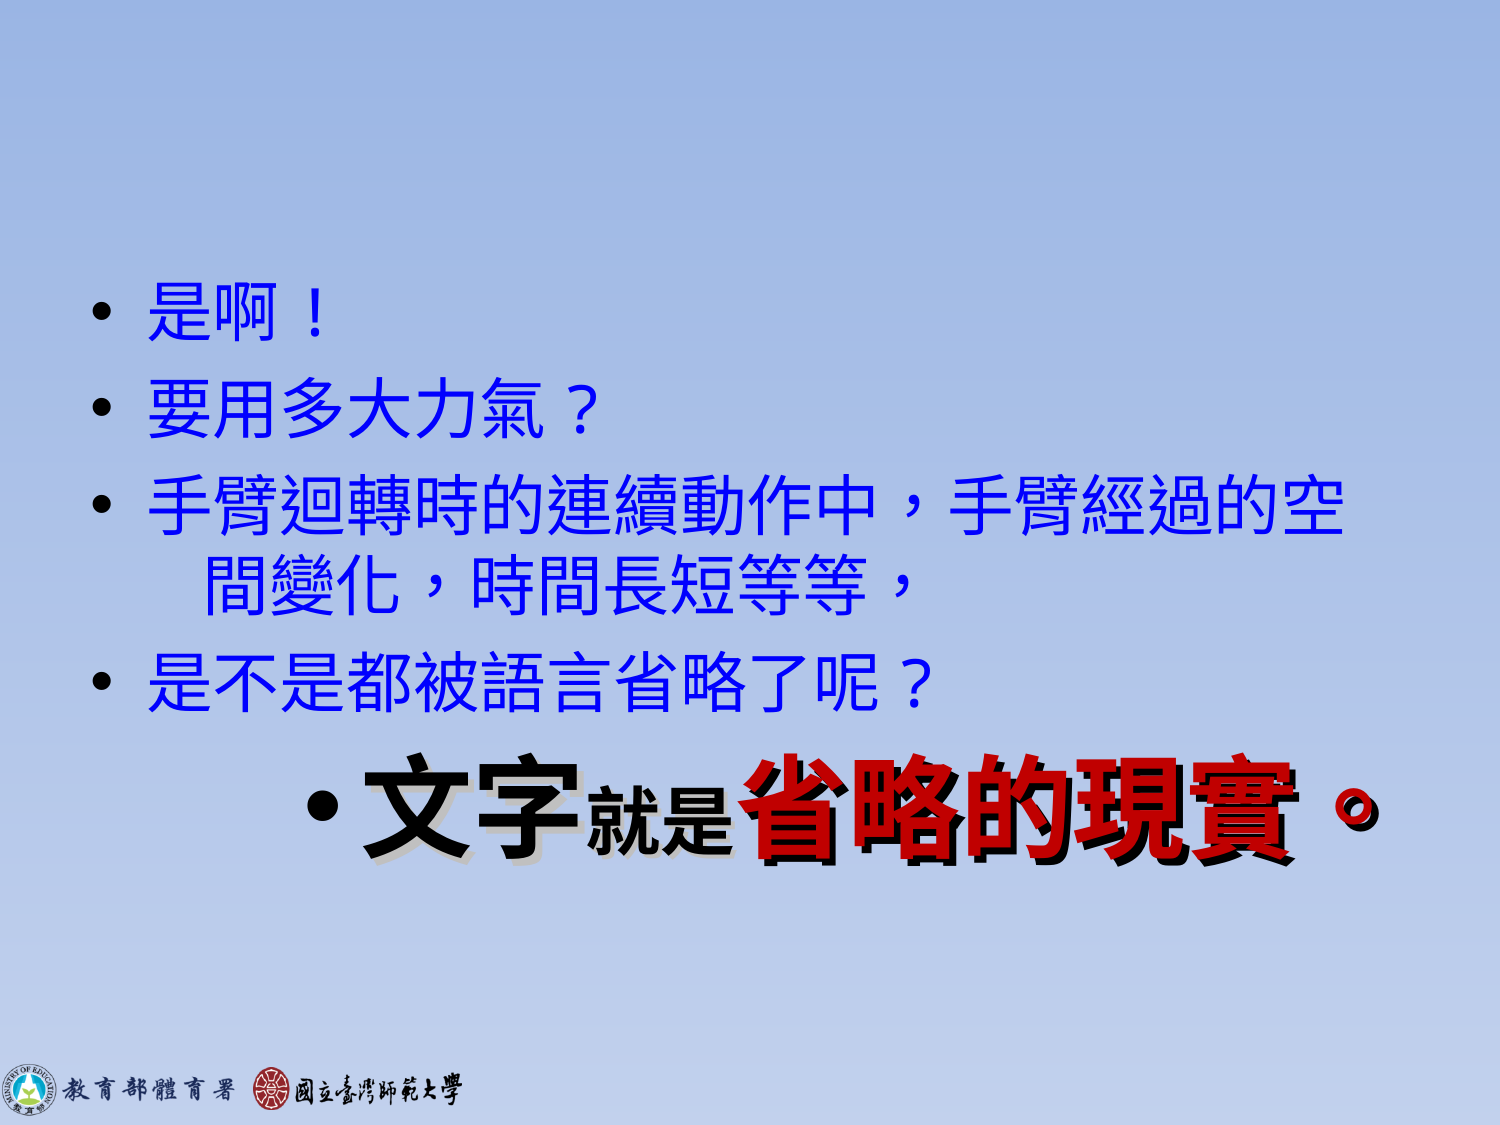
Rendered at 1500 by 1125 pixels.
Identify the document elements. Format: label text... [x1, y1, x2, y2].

list 是啊! 要用多大力氣? 手臂迴轉時的連續動作中，手臂經過的空間變化，時間長短等等， 是不是都被語言省略了呢? 文字就是省略的現實。 [75, 262, 1426, 1005]
